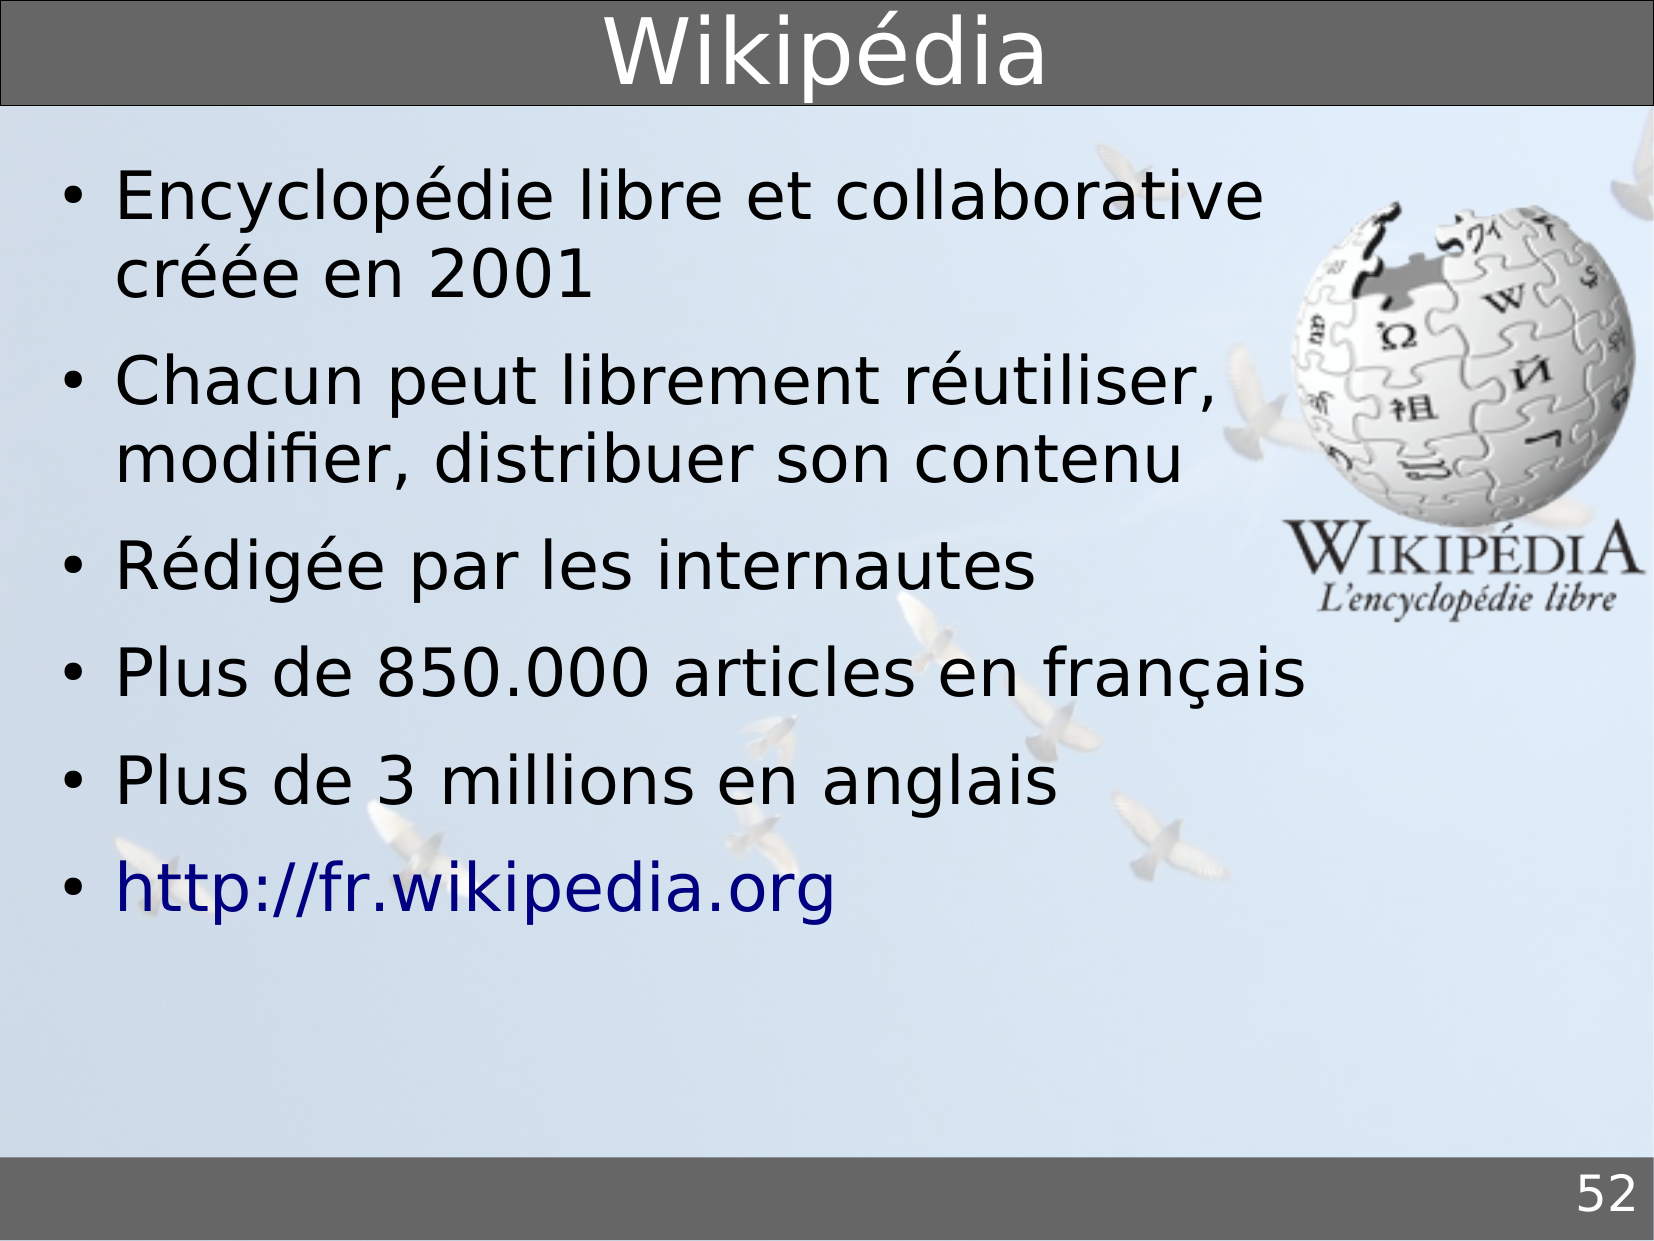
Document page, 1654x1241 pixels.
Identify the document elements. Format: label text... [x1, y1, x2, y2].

title Wikipédia [0, 0, 1654, 107]
picture [1278, 197, 1654, 629]
list Encyclopédie libre et collaborative créée en 2001 Chacun peut librement réutiliser, modifier, distribuer son contenu Rédigée par les internautes Plus de 850.000 articles en français Plus de 3 millions en anglais http://fr.wikipedia.org [43, 157, 1313, 1105]
